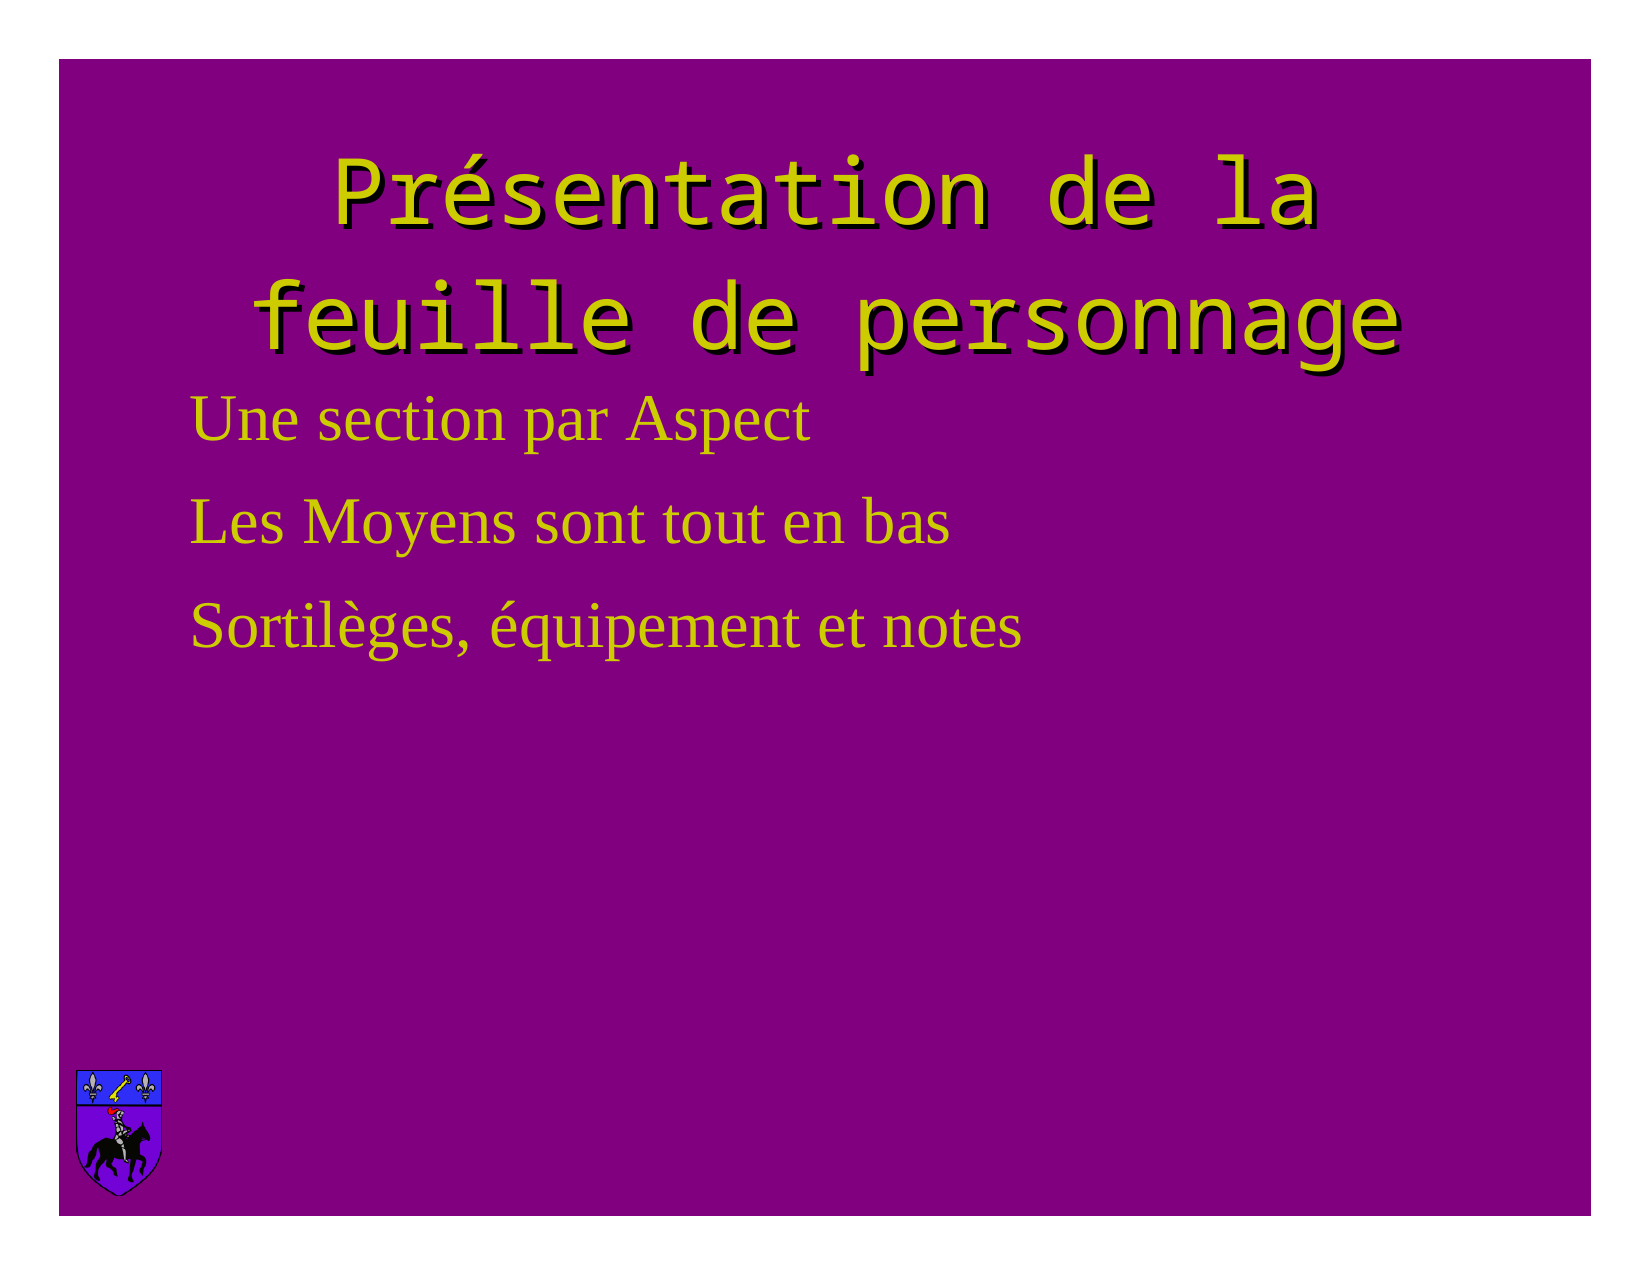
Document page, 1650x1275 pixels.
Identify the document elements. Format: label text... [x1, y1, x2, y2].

title Présentation de la feuille de personnage [171, 131, 1480, 372]
list Une section par Aspect Les Moyens sont tout en bas Sortilèges, équipement et notes [171, 380, 1480, 662]
picture [76, 1070, 162, 1196]
